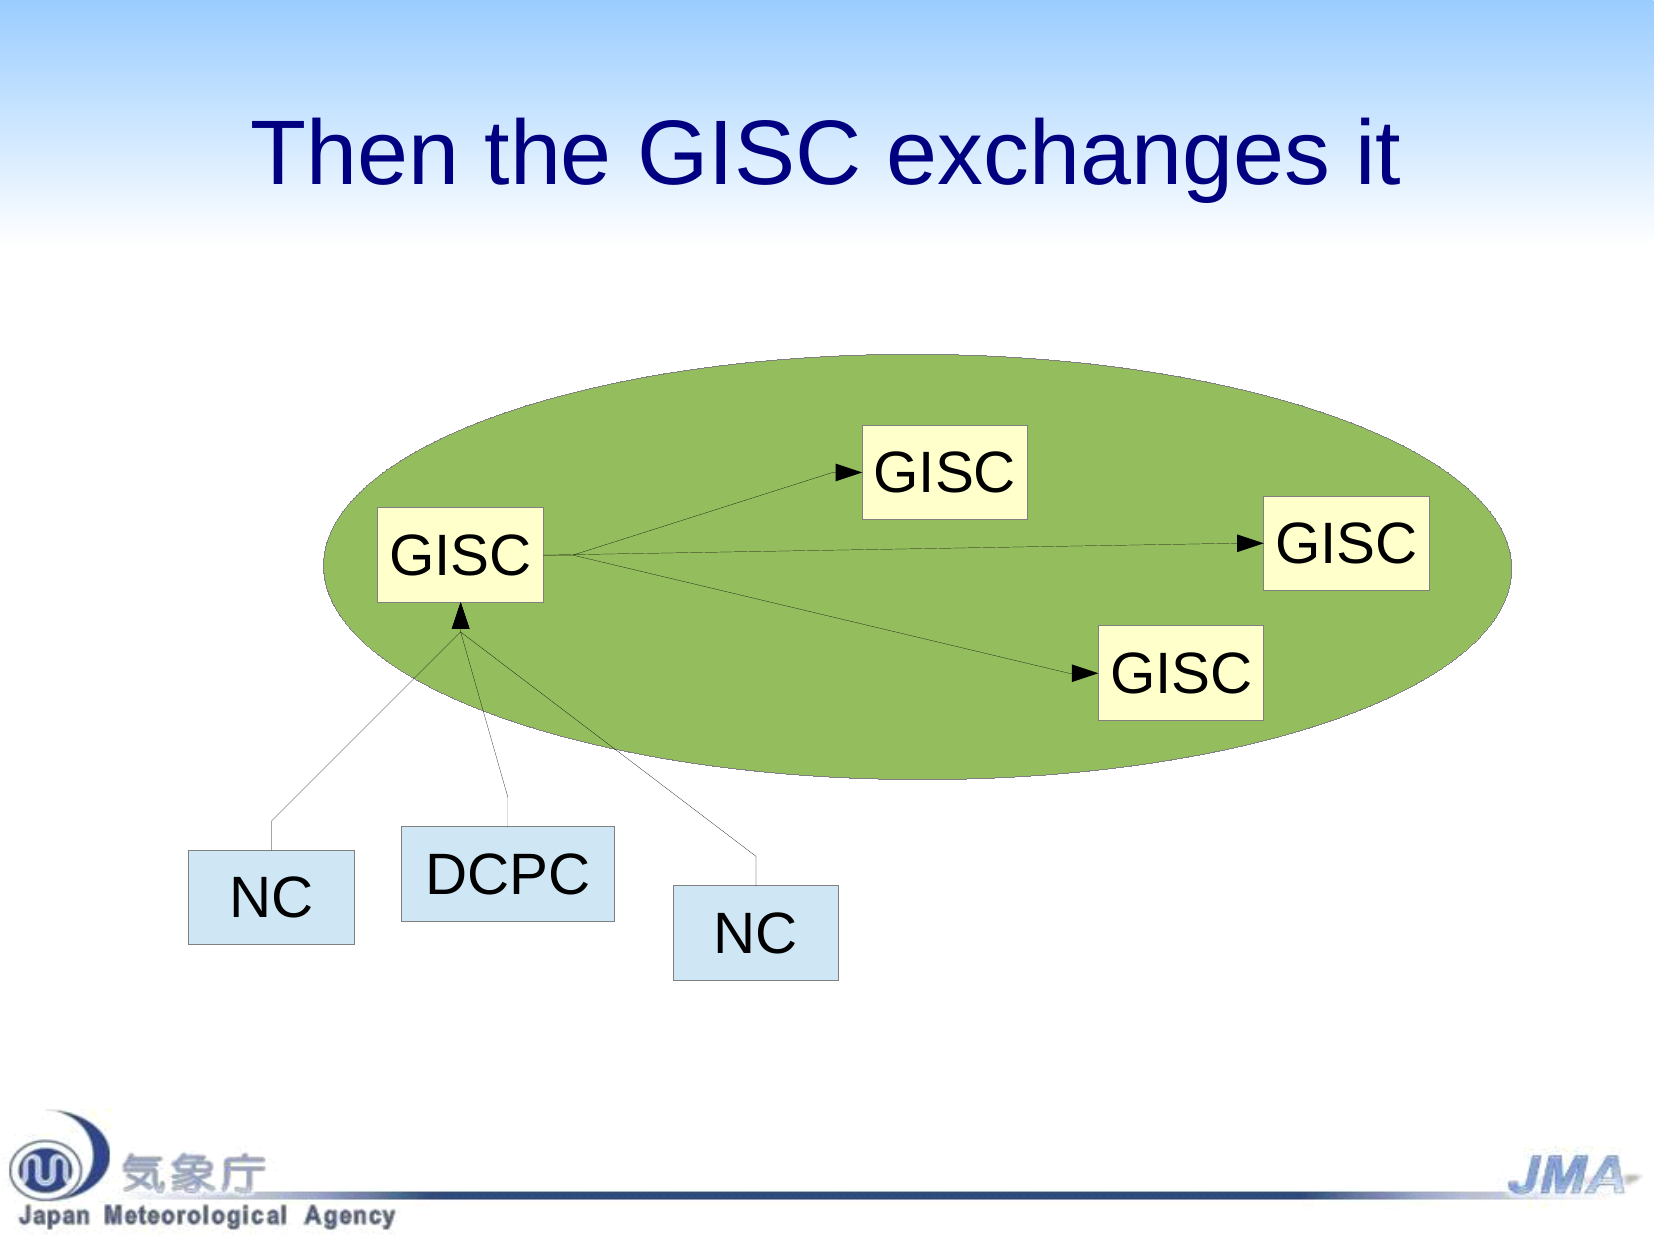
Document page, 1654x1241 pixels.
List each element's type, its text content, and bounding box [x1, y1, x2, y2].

text_box [323, 354, 1512, 780]
text_box GISC [1263, 496, 1430, 591]
text_box GISC [862, 425, 1028, 520]
picture [1, 1108, 1654, 1241]
text_box GISC [1098, 625, 1264, 721]
title Then the GISC exchanges it [82, 49, 1571, 257]
text_box [462, 634, 613, 749]
text_box NC [188, 850, 355, 945]
text_box [415, 634, 482, 711]
text_box NC [673, 885, 839, 981]
text_box DCPC [401, 826, 615, 922]
text_box GISC [377, 507, 544, 603]
